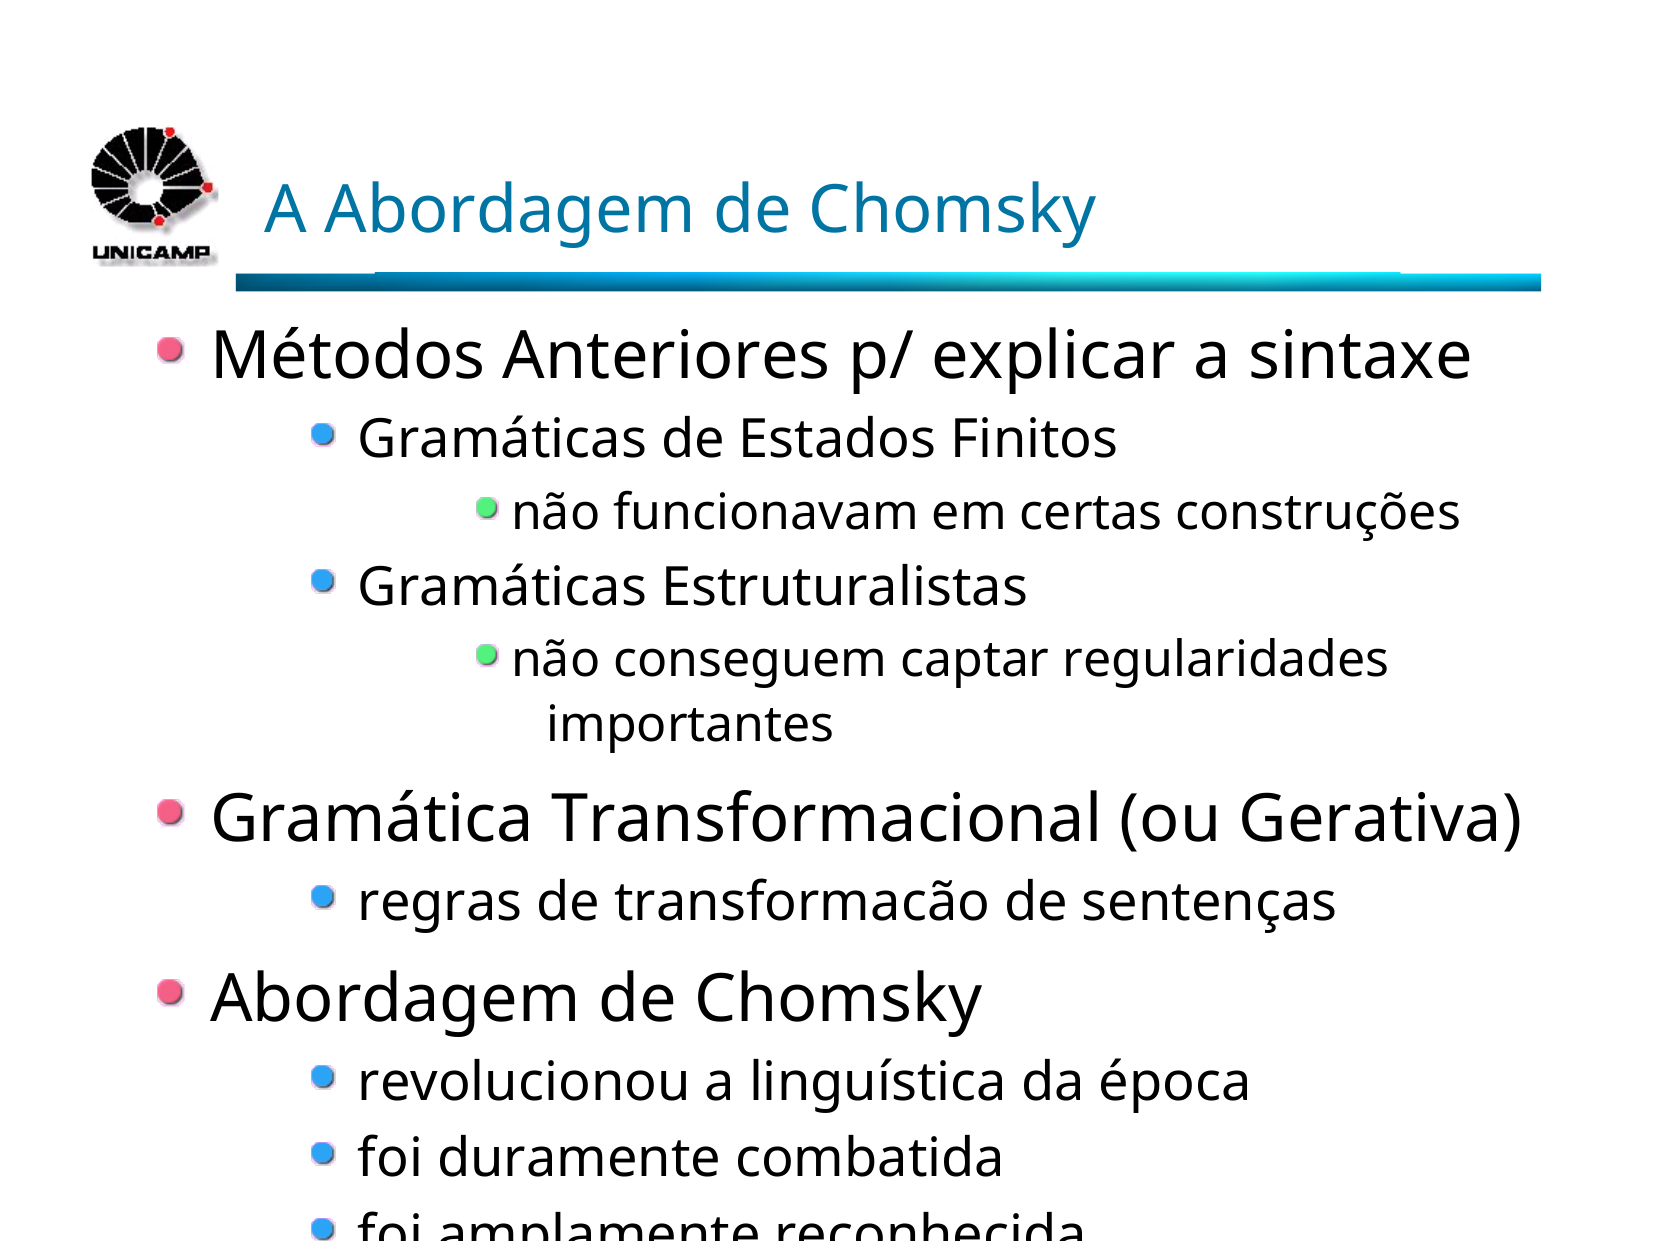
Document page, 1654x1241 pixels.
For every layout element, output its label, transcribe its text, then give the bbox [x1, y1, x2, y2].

picture [125, 272, 1654, 295]
list Métodos Anteriores p/ explicar a sintaxe Gramáticas de Estados Finitos não funcionavam em certas construções Gramáticas Estruturalistas não conseguem captar regularidades importantes Gramática Transformacional (ou Gerativa) regras de transformacão de sentenças Abordagem de Chomsky revolucionou a linguística da época foi duramente combatida foi amplamente reconhecida [121, 309, 1534, 1182]
picture [310, 1217, 337, 1241]
title A Abordagem de Chomsky [264, 42, 1534, 250]
